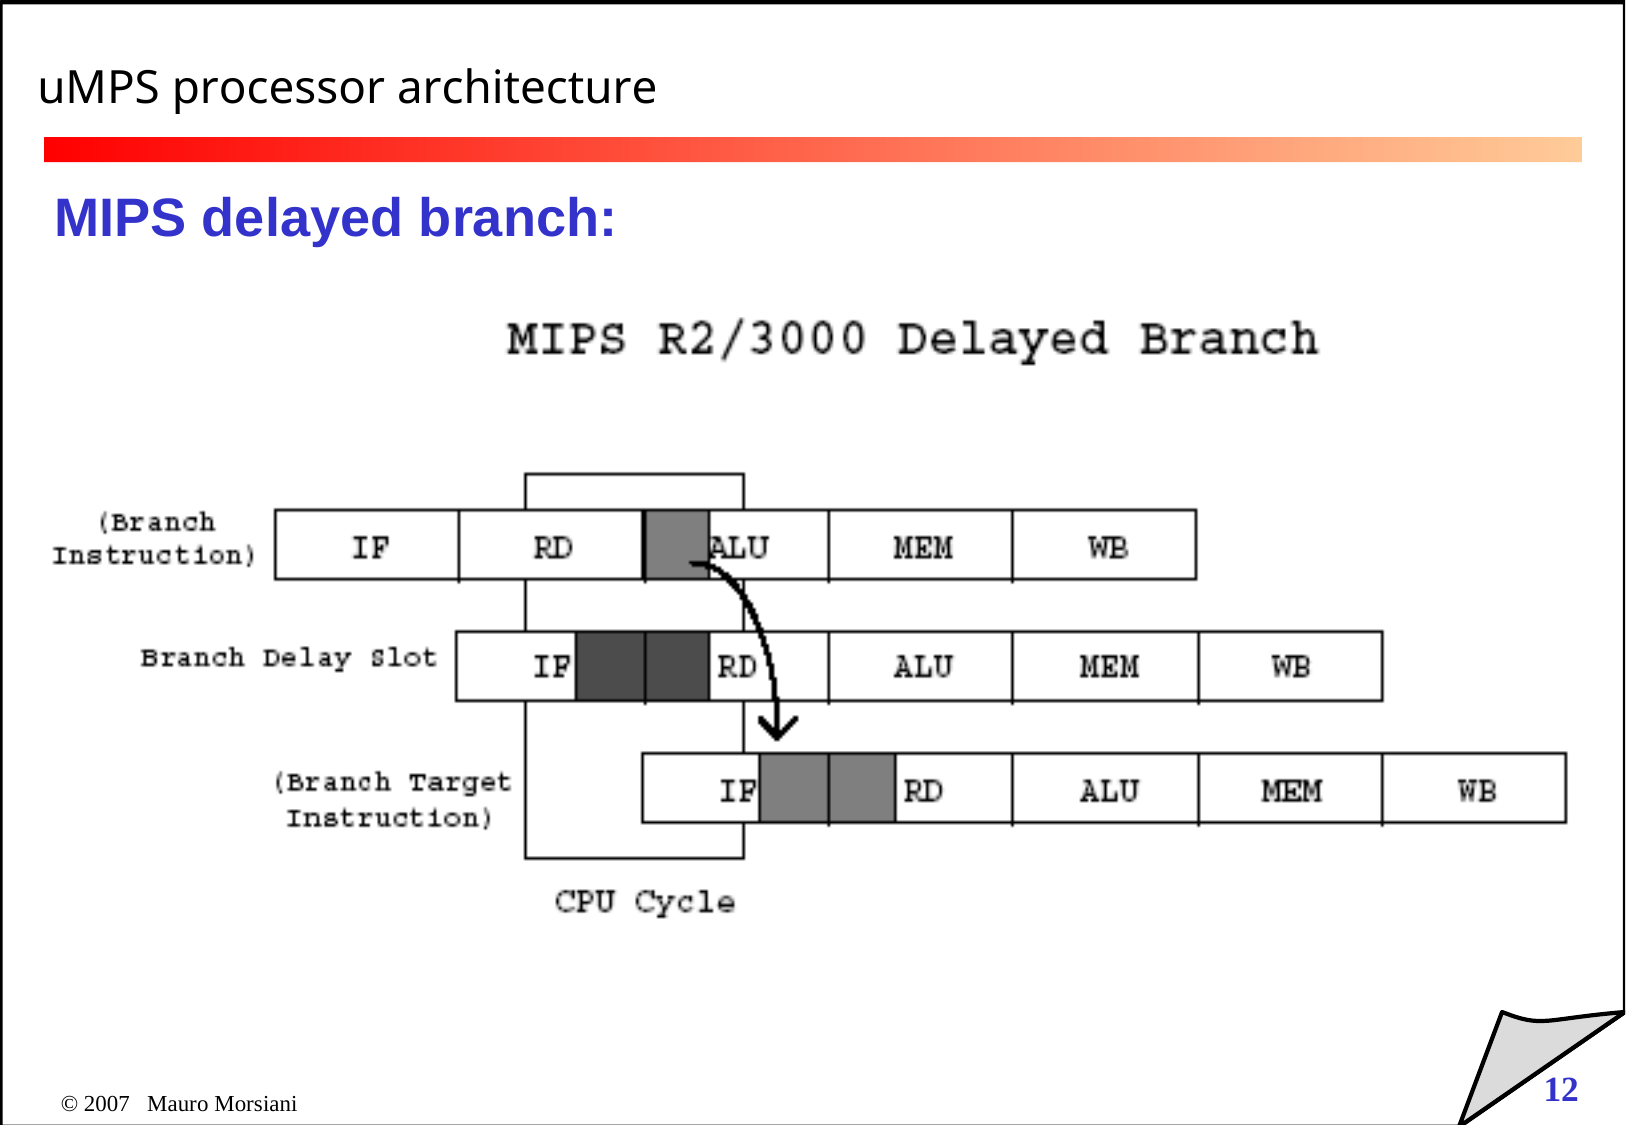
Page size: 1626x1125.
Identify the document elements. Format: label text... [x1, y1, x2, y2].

list MIPS delayed branch: [54, 187, 1557, 595]
picture [46, 316, 1584, 927]
title uMPS processor architecture [37, 44, 1587, 130]
